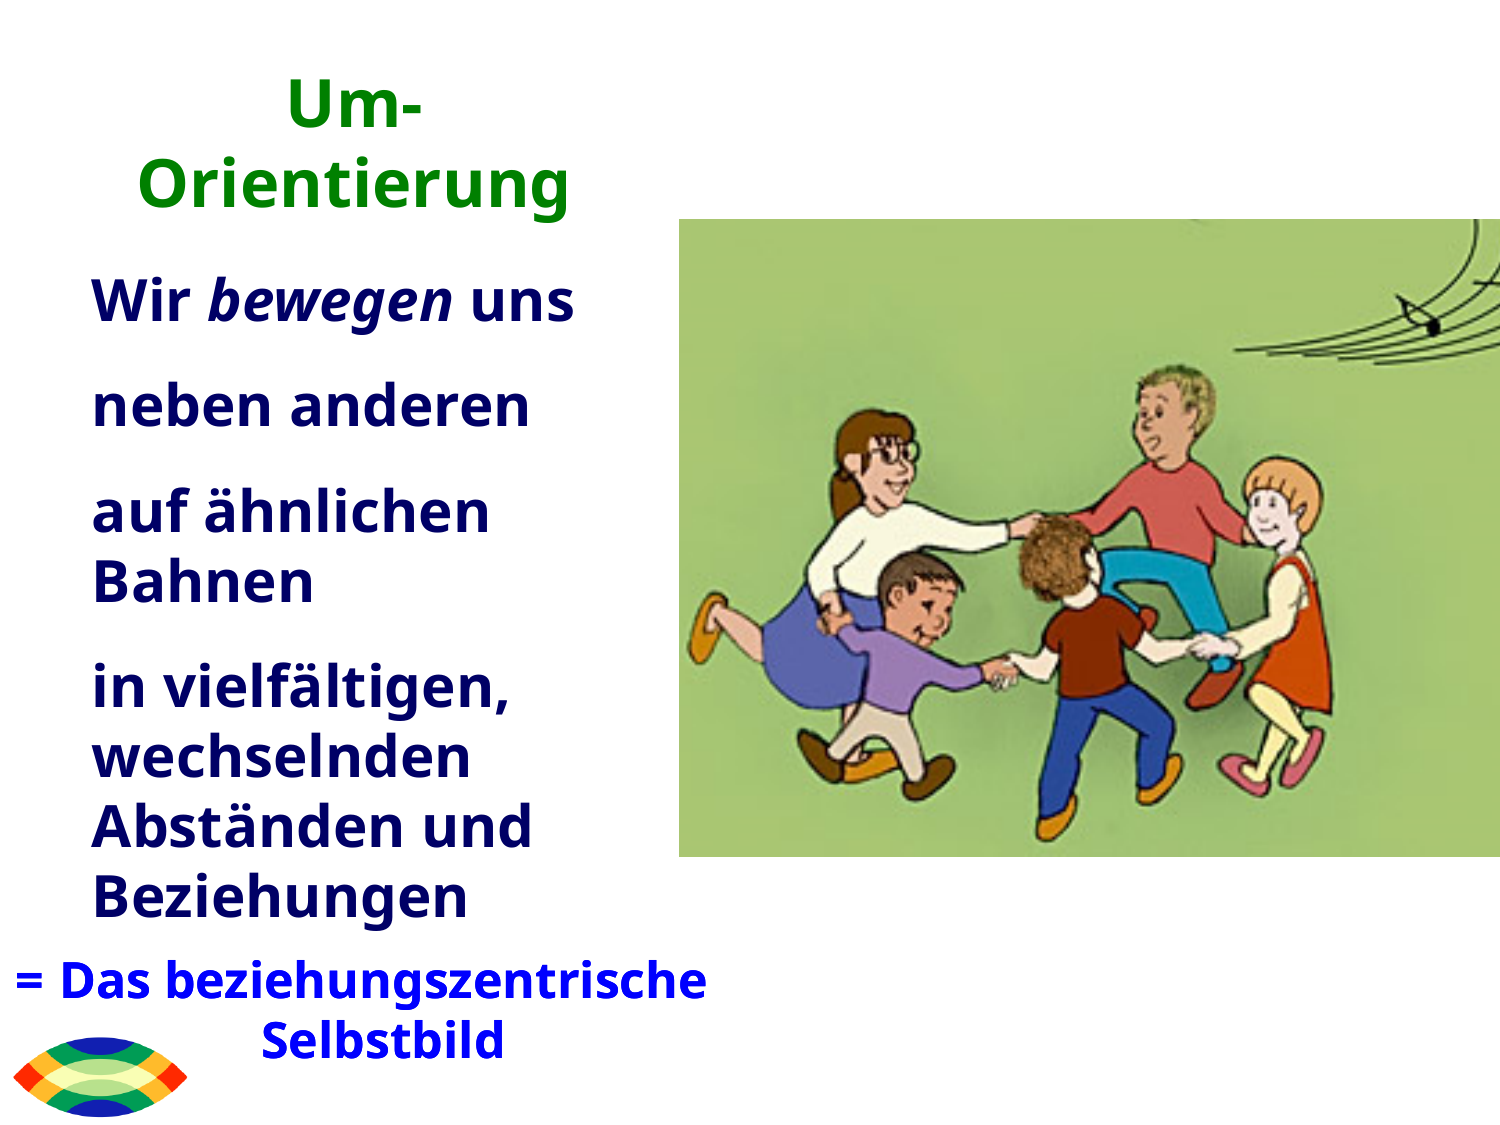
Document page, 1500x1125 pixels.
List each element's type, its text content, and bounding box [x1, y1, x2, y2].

picture [5, 1024, 195, 1125]
text_box Das beziehungszentrische Selbstbild [41, 941, 726, 1076]
text_box = [0, 941, 461, 1016]
picture [679, 219, 1500, 857]
text_box Wir bewegen uns neben anderen auf ähnlichen Bahnen in vielfältigen, wechselnden Abständen und Beziehungen [76, 255, 597, 937]
text_box Um-Orientierung [65, 53, 644, 149]
